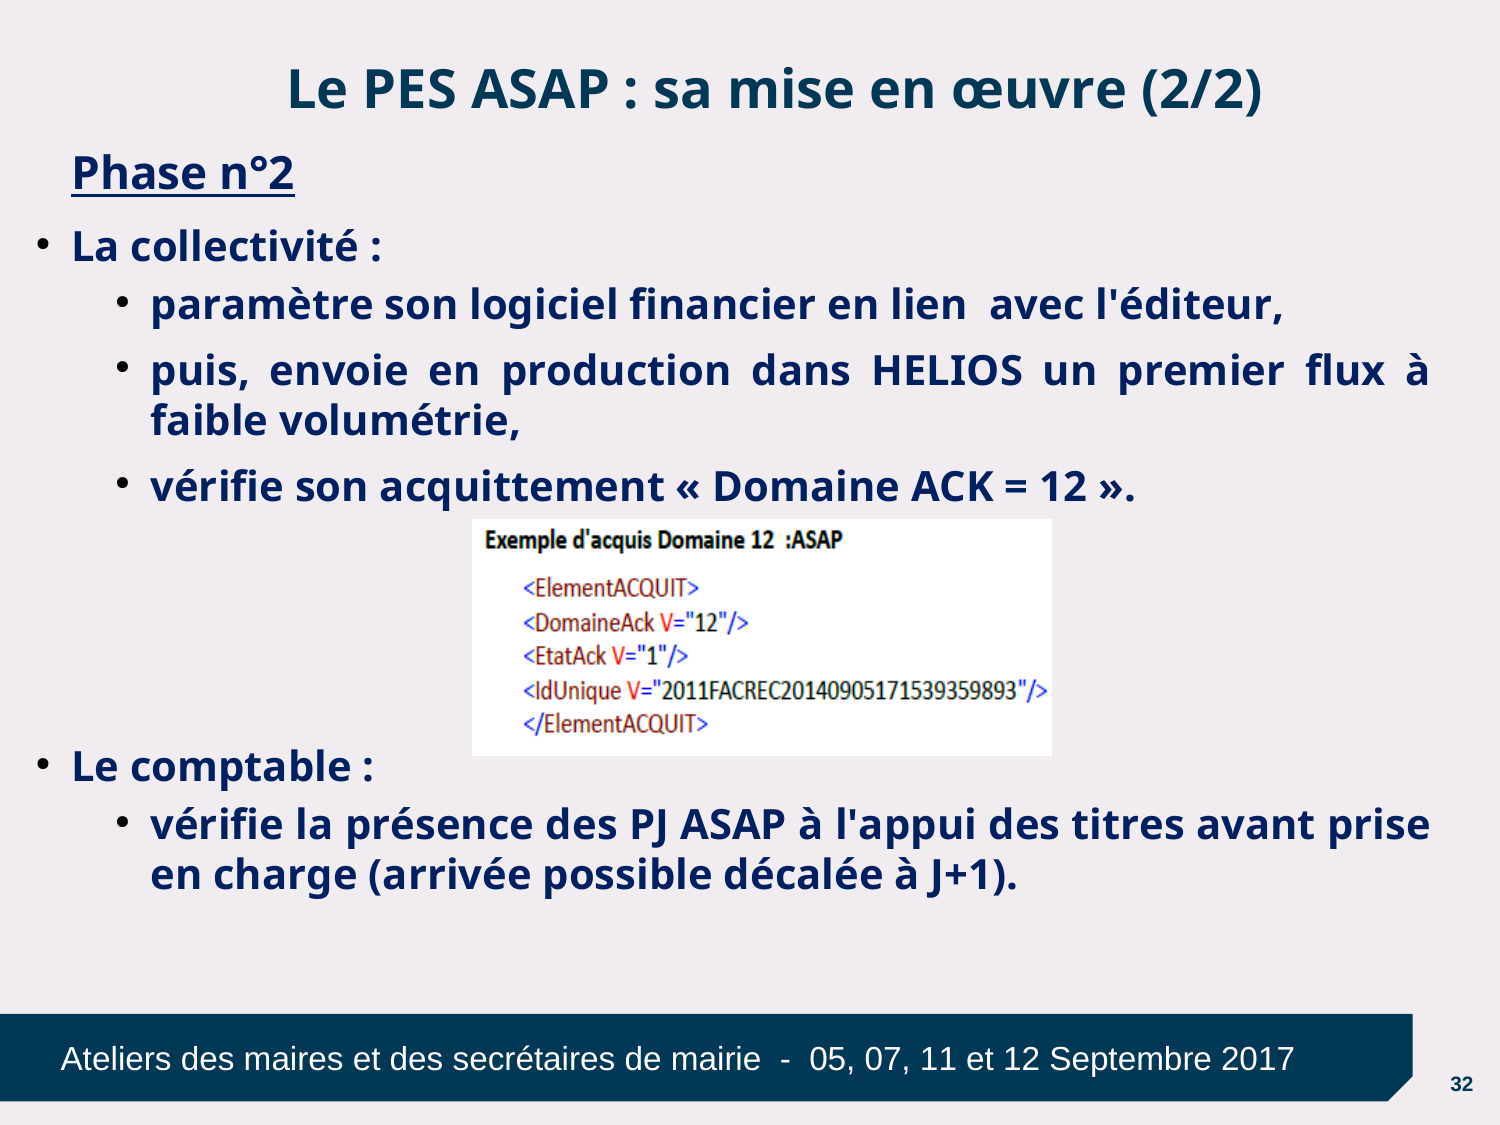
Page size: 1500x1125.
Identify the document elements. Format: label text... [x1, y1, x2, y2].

title Le PES ASAP : sa mise en œuvre (2/2) [118, 35, 1433, 144]
list Phase n°2 La collectivité : paramètre son logiciel financier en lien avec l'éditeur, puis, envoie en production dans HELIOS un premier flux à faible volumétrie, vérifie son acquittement « Domaine ACK = 12 ». Le comptable : vérifie la présence des PJ ASAP à l'appui des titres avant prise en charge (arrivée possible décalée à J+1). [35, 144, 1433, 1007]
picture [472, 519, 1052, 756]
